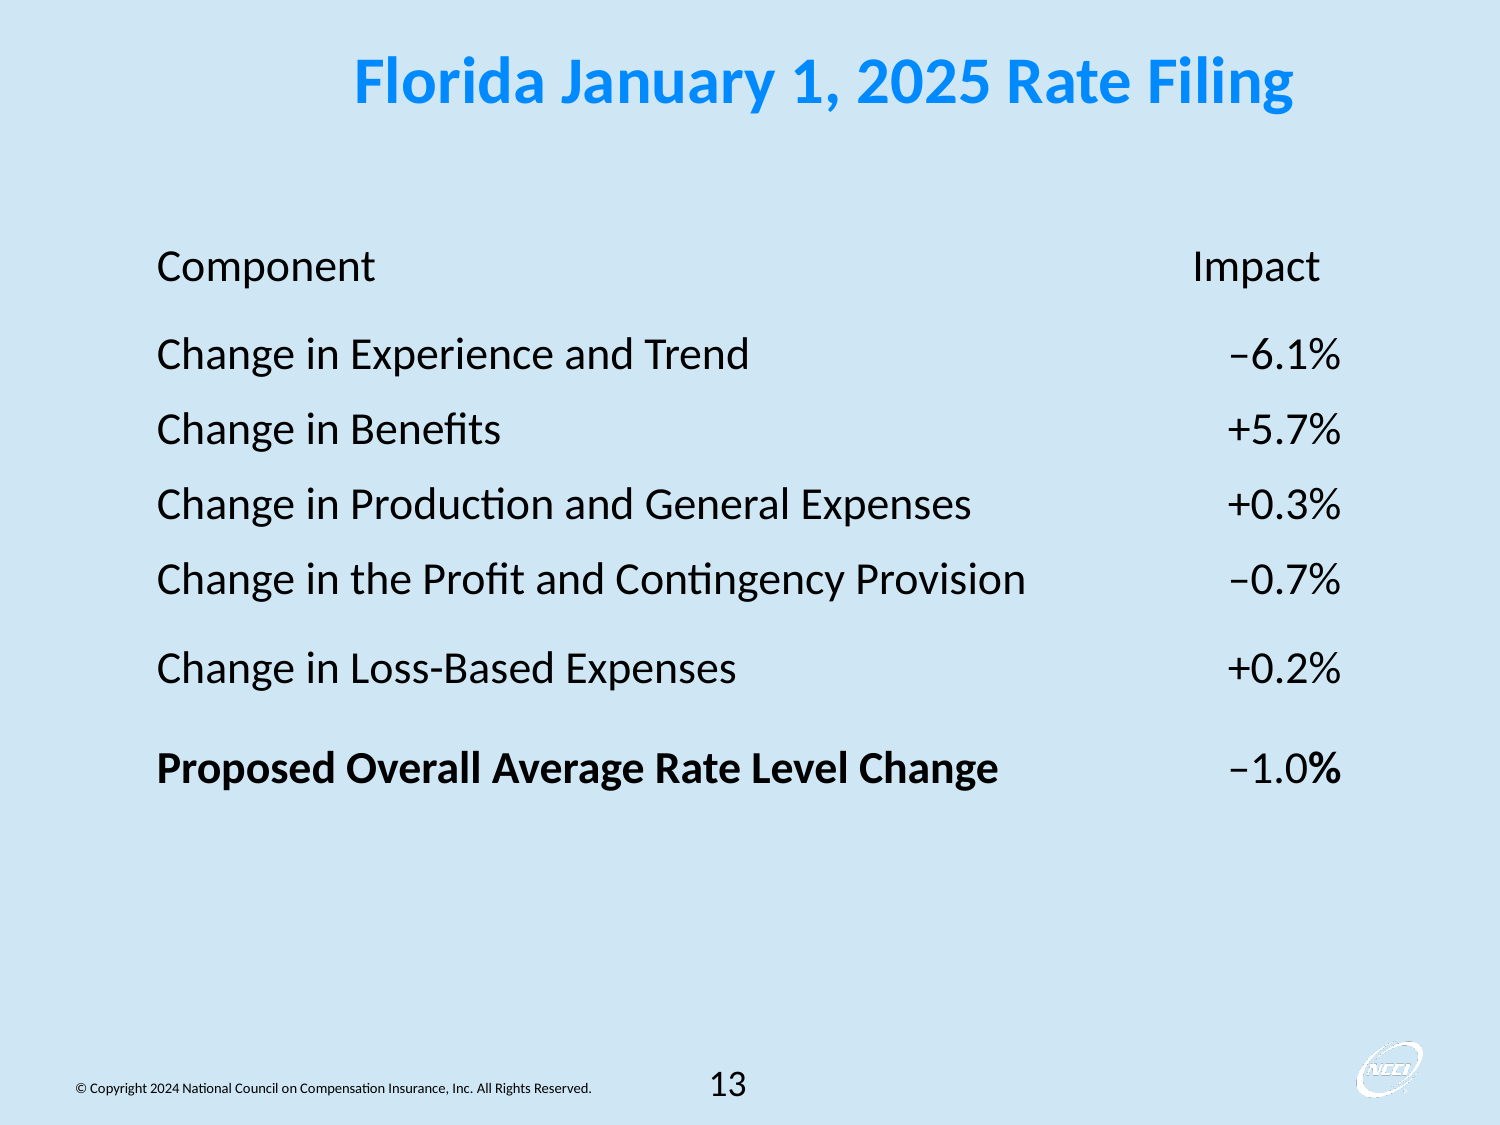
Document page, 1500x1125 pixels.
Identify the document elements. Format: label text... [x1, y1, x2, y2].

table_header Component [137, 238, 1113, 326]
table_cell +0.3% [1113, 476, 1361, 551]
table_cell Proposed Overall Average Rate Level Change [137, 728, 1113, 816]
table_cell Change in Production and General Expenses [137, 476, 1113, 551]
title Florida January 1, 2025 Rate Filing [75, 29, 1500, 120]
table_header Impact [1113, 238, 1361, 326]
table_cell Change in Benefits [137, 401, 1113, 476]
table_cell +0.2% [1113, 640, 1361, 728]
table_cell Change in Experience and Trend [137, 326, 1113, 401]
picture [1352, 1037, 1426, 1100]
table_cell +5.7% [1113, 401, 1361, 476]
table_cell –6.1% [1113, 326, 1361, 401]
slide_number <number> [693, 1052, 807, 1112]
table_cell Change in Loss-Based Expenses [137, 640, 1113, 728]
table_cell –0.7% [1113, 551, 1361, 640]
table_cell Change in the Profit and Contingency Provision [137, 551, 1113, 640]
table_cell –1.0% [1113, 728, 1361, 816]
